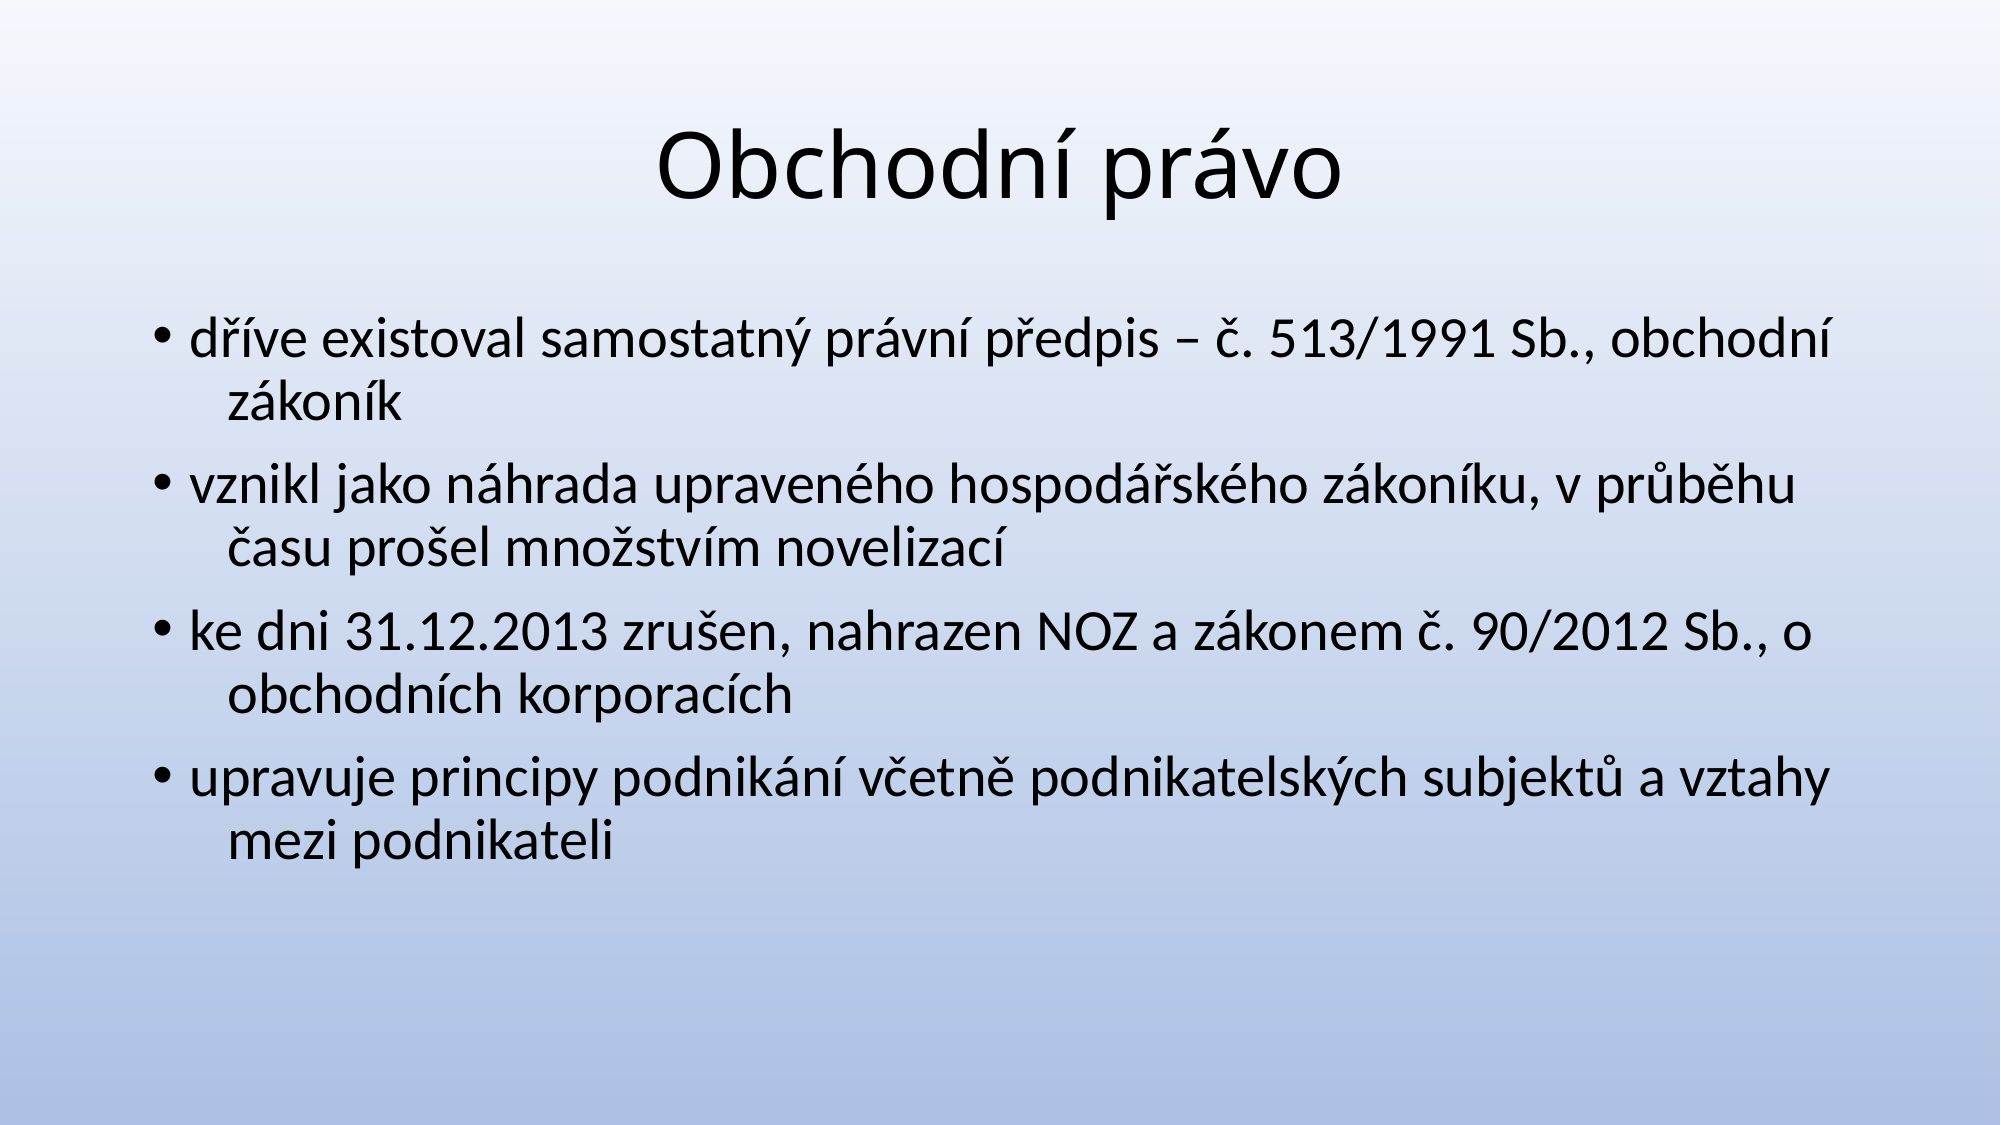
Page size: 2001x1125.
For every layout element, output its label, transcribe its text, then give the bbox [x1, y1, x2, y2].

list dříve existoval samostatný právní předpis – č. 513/1991 Sb., obchodní zákoník vznikl jako náhrada upraveného hospodářského zákoníku, v průběhu času prošel množstvím novelizací ke dni 31.12.2013 zrušen, nahrazen NOZ a zákonem č. 90/2012 Sb., o obchodních korporacích upravuje principy podnikání včetně podnikatelských subjektů a vztahy mezi podnikateli [137, 299, 1863, 1014]
title Obchodní právo [137, 59, 1863, 278]
